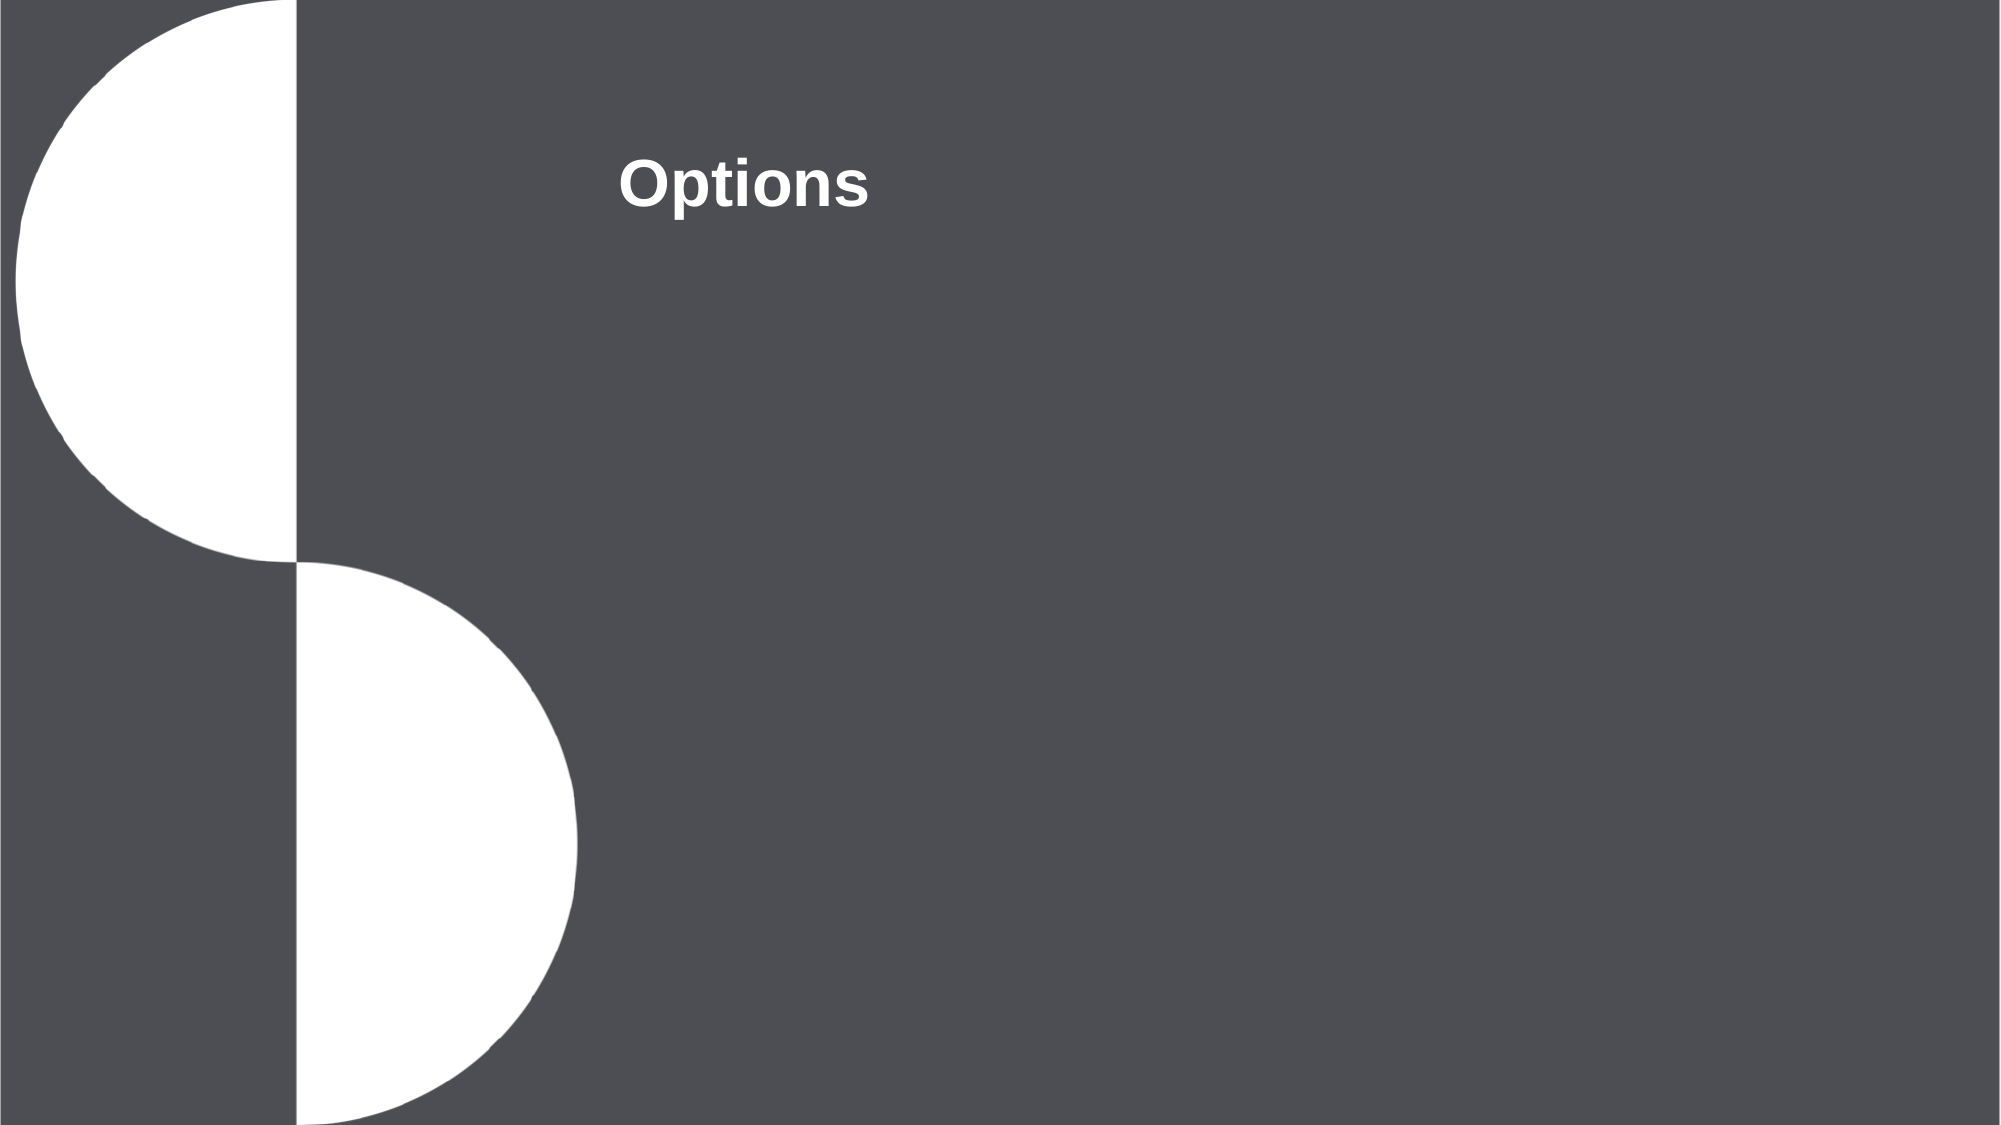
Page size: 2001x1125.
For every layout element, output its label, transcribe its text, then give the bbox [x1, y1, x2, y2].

title Options [618, 139, 1854, 279]
